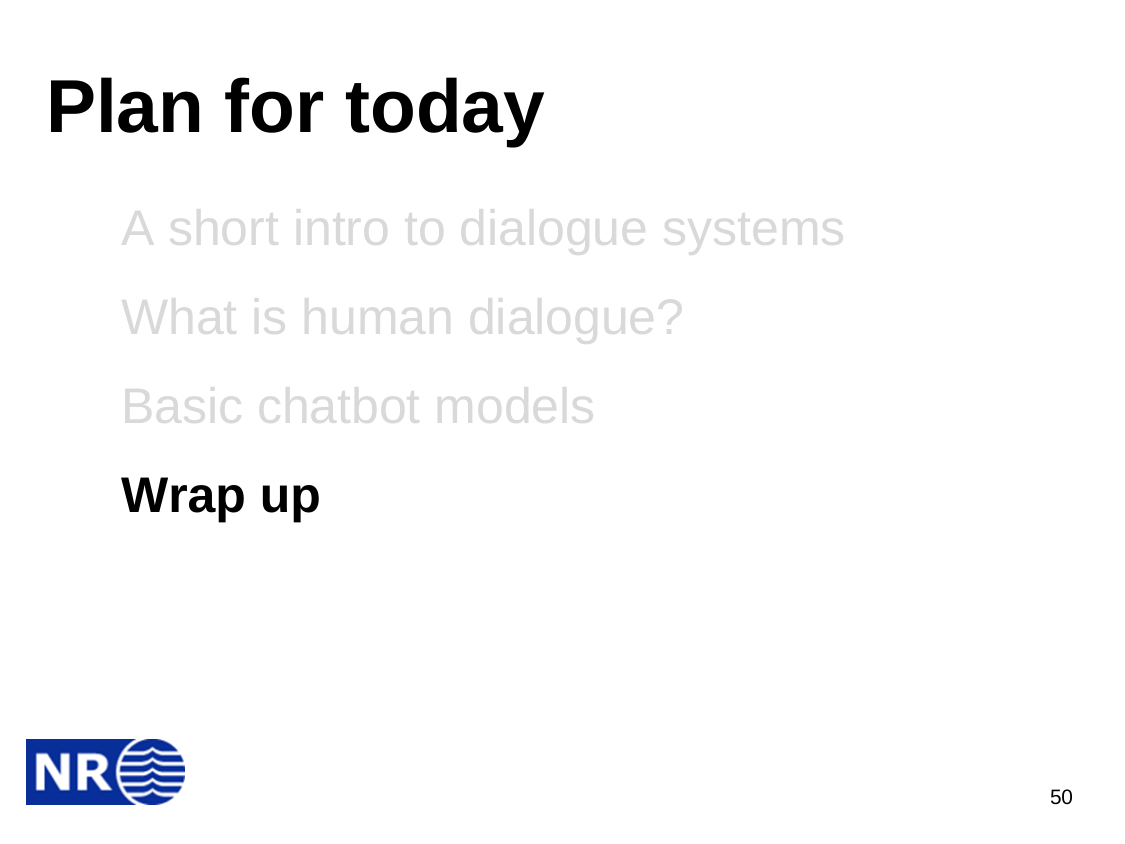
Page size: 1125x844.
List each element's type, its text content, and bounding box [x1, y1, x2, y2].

title Plan for today [30, 32, 1095, 157]
text_box [1035, 776, 1095, 812]
list A short intro to dialogue systems What is human dialogue? Basic chatbot models Wrap up [30, 187, 1095, 694]
